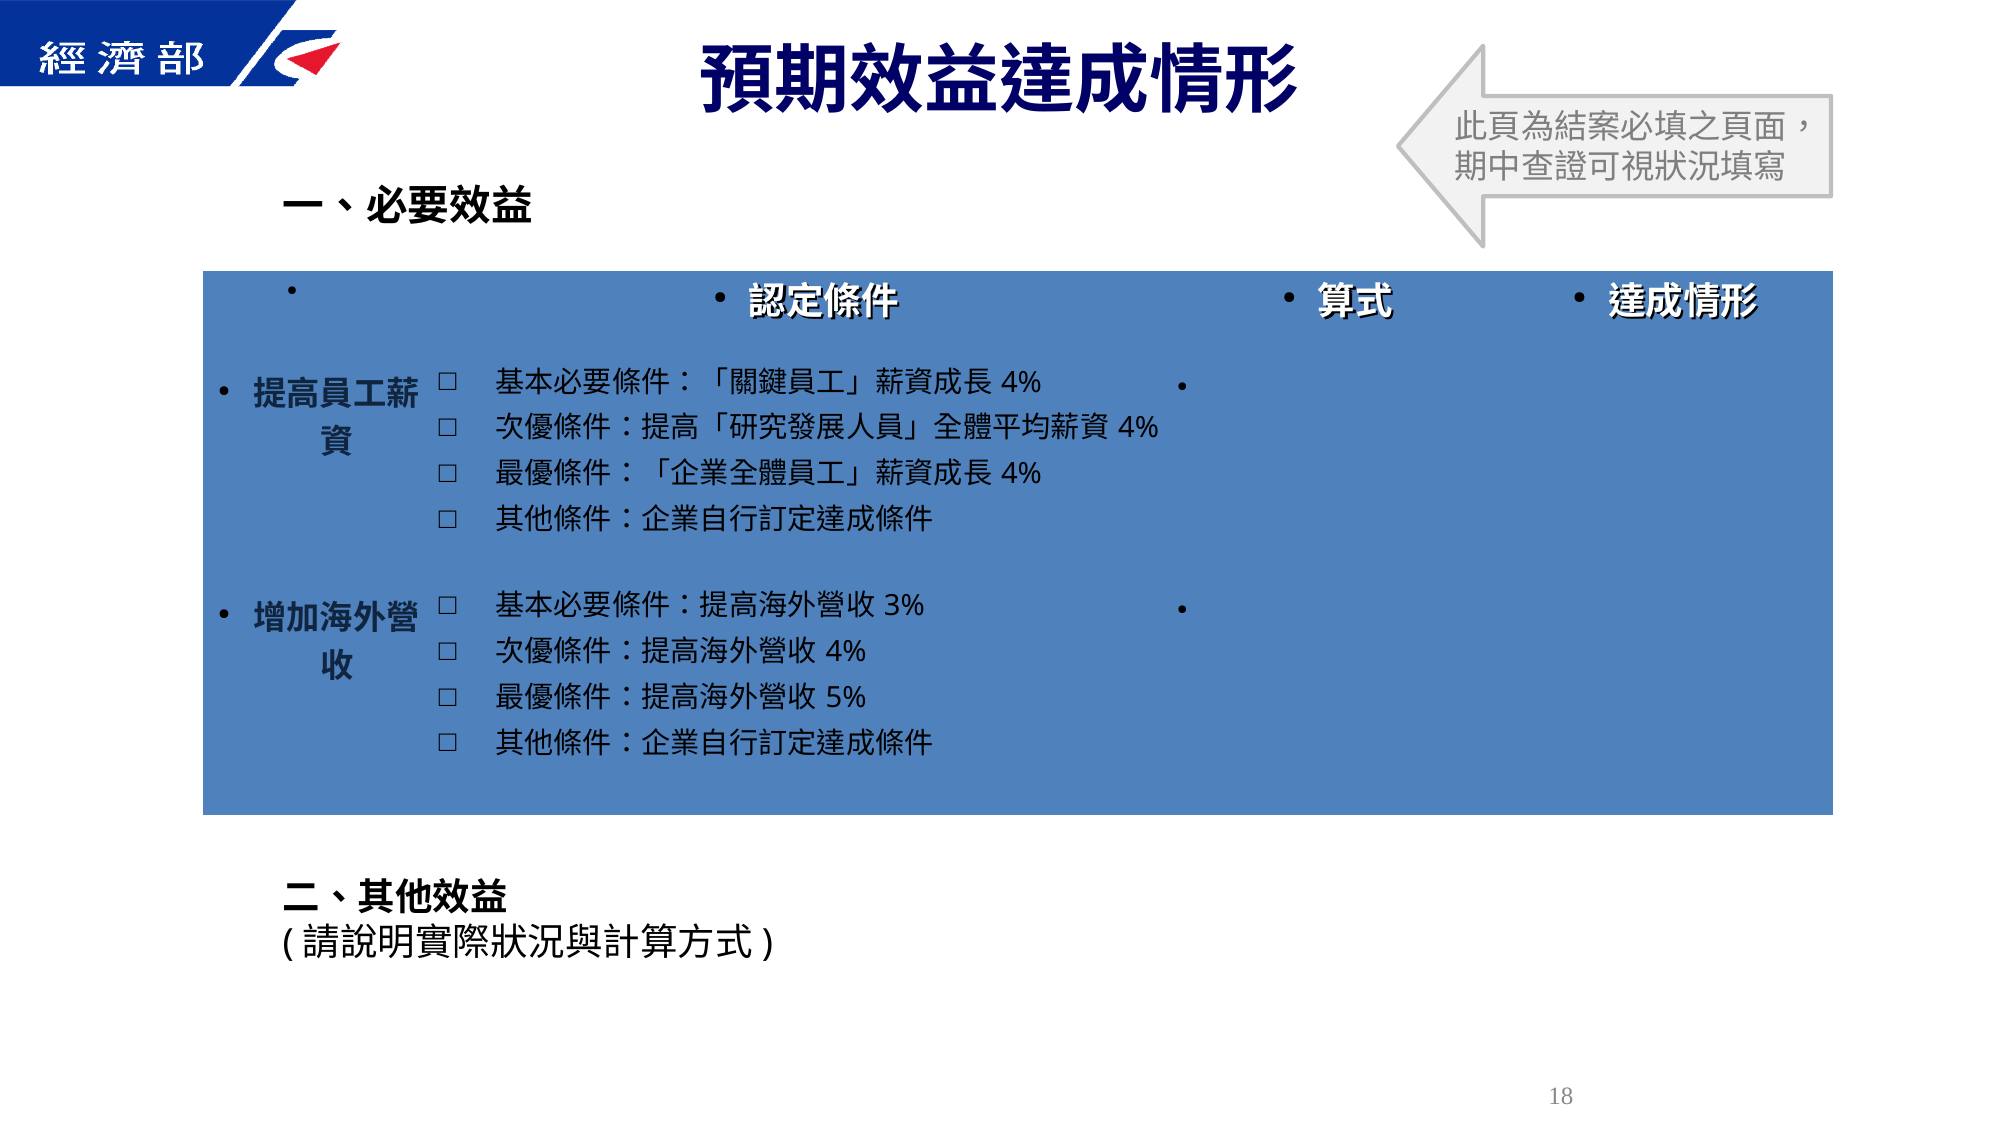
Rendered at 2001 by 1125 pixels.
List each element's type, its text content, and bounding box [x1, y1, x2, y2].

text_box 此頁為結案必填之頁面，期中查證可視狀況填寫 [1440, 98, 1845, 193]
table_cell [1502, 591, 1833, 815]
table_cell [1502, 367, 1833, 591]
table_header 達成情形 [1502, 271, 1833, 367]
table_header [203, 271, 439, 367]
table_header 算式 [1177, 271, 1502, 367]
table_cell 增加海外營收 [203, 591, 439, 815]
text_box 二、其他效益 (請說明實際狀況與計算方式) [268, 866, 1284, 1031]
table_cell 提高員工薪資 [203, 367, 439, 591]
table_cell 基本必要條件：「關鍵員工」薪資成長4% 次優條件：提高「研究發展人員」全體平均薪資4% 最優條件：「企業全體員工」薪資成長4% 其他條件：企業自行訂定達成條件 [439, 367, 1177, 591]
text_box [1397, 45, 1832, 247]
table_cell [1177, 591, 1502, 815]
table_header 認定條件 [439, 271, 1177, 367]
text_box 一、必要效益 [268, 172, 548, 237]
table_cell 基本必要條件：提高海外營收3% 次優條件：提高海外營收4% 最優條件：提高海外營收5% 其他條件：企業自行訂定達成條件 [439, 591, 1177, 815]
table_cell [1177, 367, 1502, 591]
text_box 17 [1533, 1065, 2000, 1125]
text_box 預期效益達成情形 [99, 23, 1900, 143]
